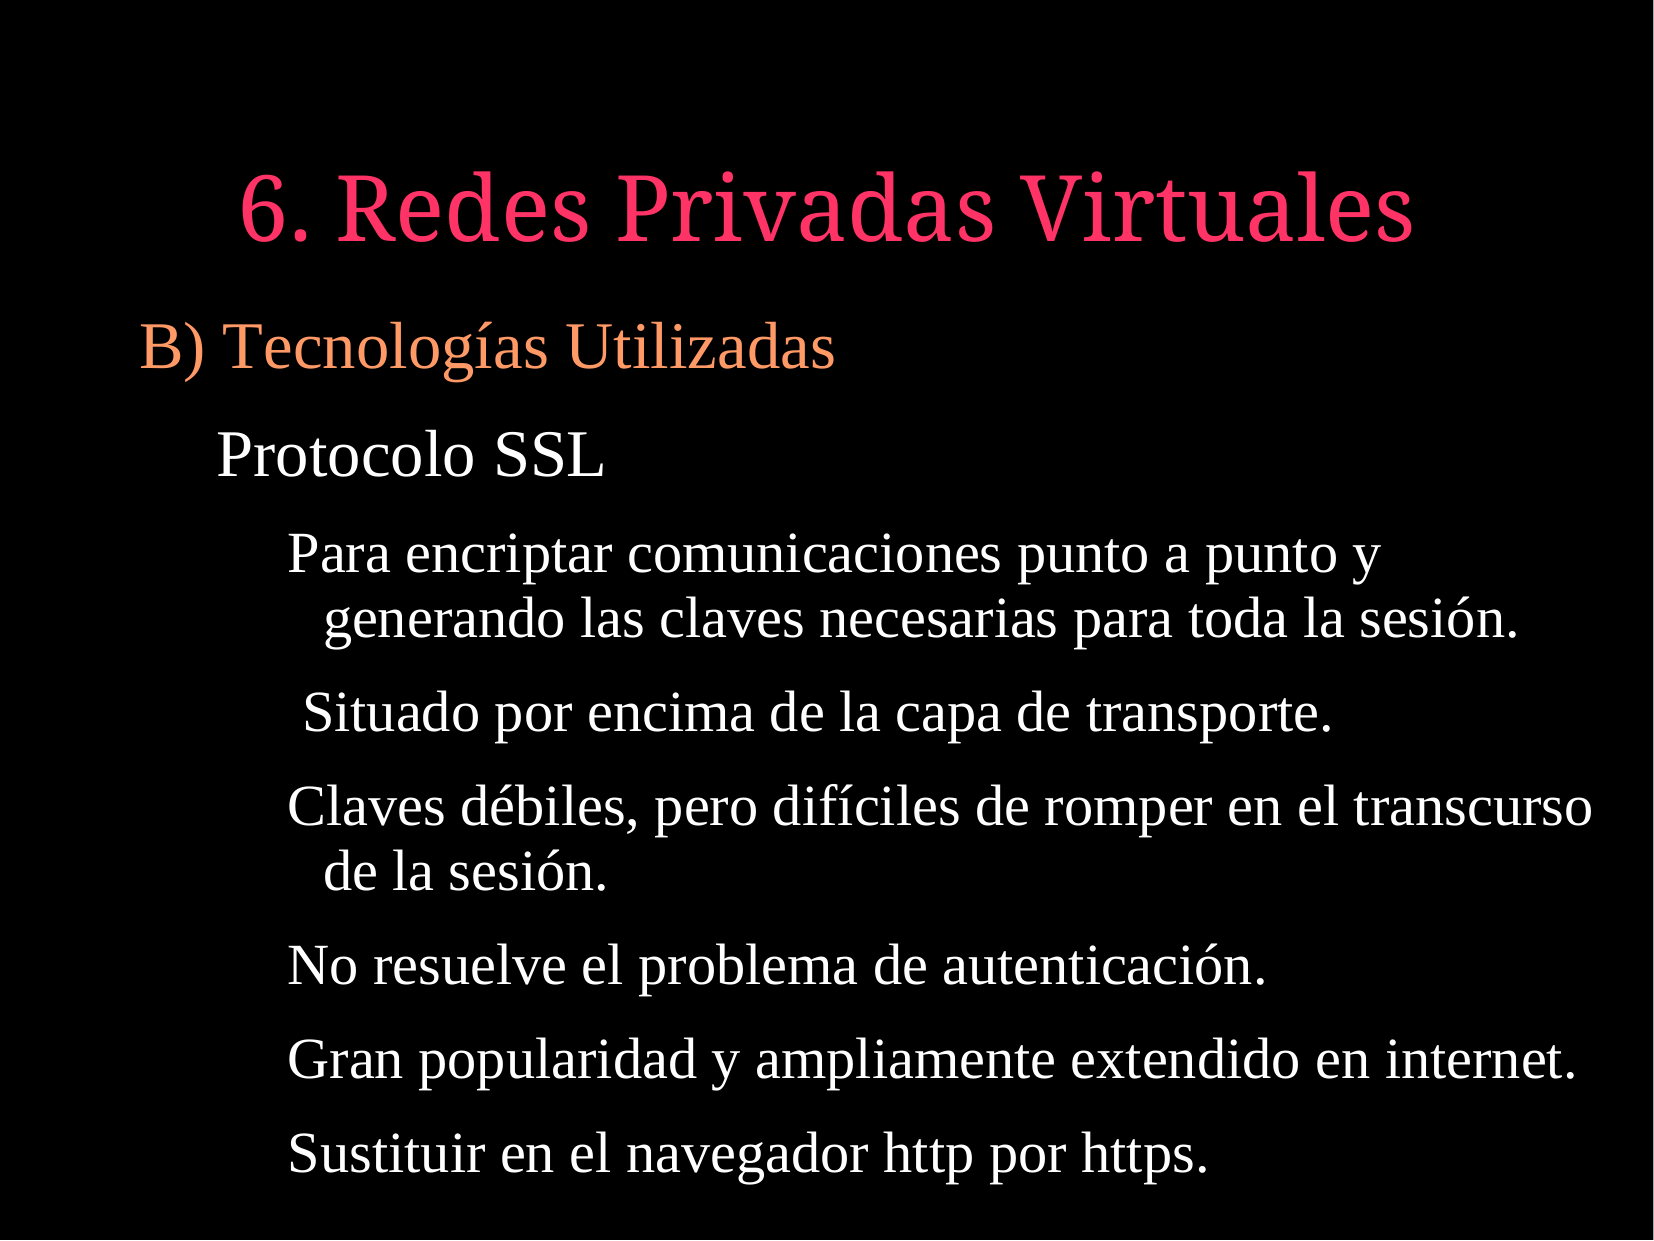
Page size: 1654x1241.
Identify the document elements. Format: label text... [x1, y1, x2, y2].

title 6. Redes Privadas Virtuales [121, 102, 1534, 308]
text_box Protocolo SSL Para encriptar comunicaciones punto a punto y generando las claves necesarias para toda la sesión. Situado por encima de la capa de transporte. Claves débiles, pero difíciles de romper en el transcurso de la sesión. No resuelve el problema de autenticación. Gran popularidad y ampliamente extendido en internet. Sustituir en el navegador http por https. [39, 417, 1623, 1241]
list B) Tecnologías Utilizadas [121, 308, 1534, 417]
